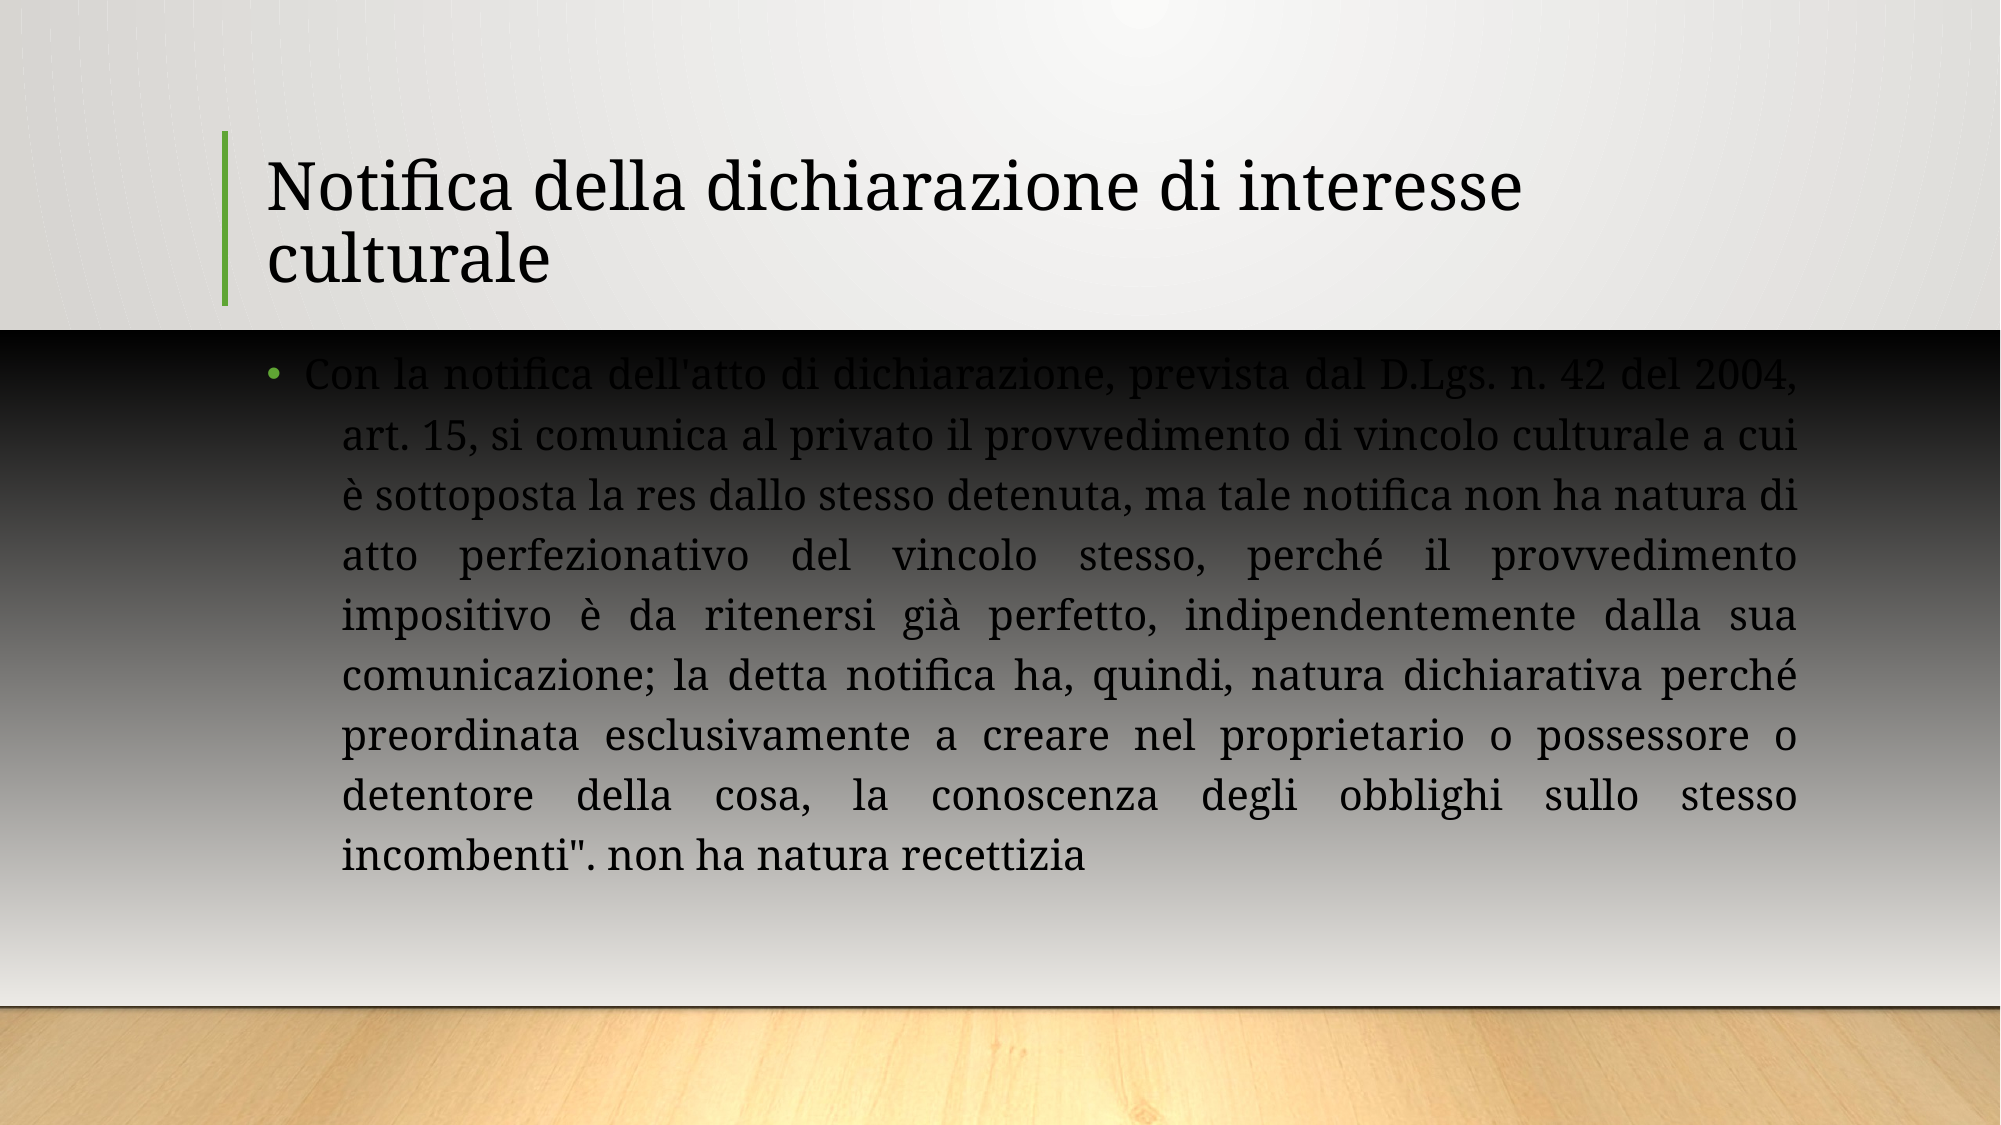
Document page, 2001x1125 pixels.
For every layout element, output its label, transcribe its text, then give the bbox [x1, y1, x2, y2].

list Con la notifica dell'atto di dichiarazione, prevista dal D.Lgs. n. 42 del 2004, art. 15, si comunica al privato il provvedimento di vincolo culturale a cui è sottoposta la res dallo stesso detenuta, ma tale notifica non ha natura di atto perfezionativo del vincolo stesso, perché il provvedimento impositivo è da ritenersi già perfetto, indipendentemente dalla sua comunicazione; la detta notifica ha, quindi, natura dichiarativa perché preordinata esclusivamente a creare nel proprietario o possessore o detentore della cosa, la conoscenza degli obblighi sullo stesso incombenti". non ha natura recettizia [251, 330, 1814, 897]
title Notifica della dichiarazione di interesse culturale [251, 131, 1814, 305]
